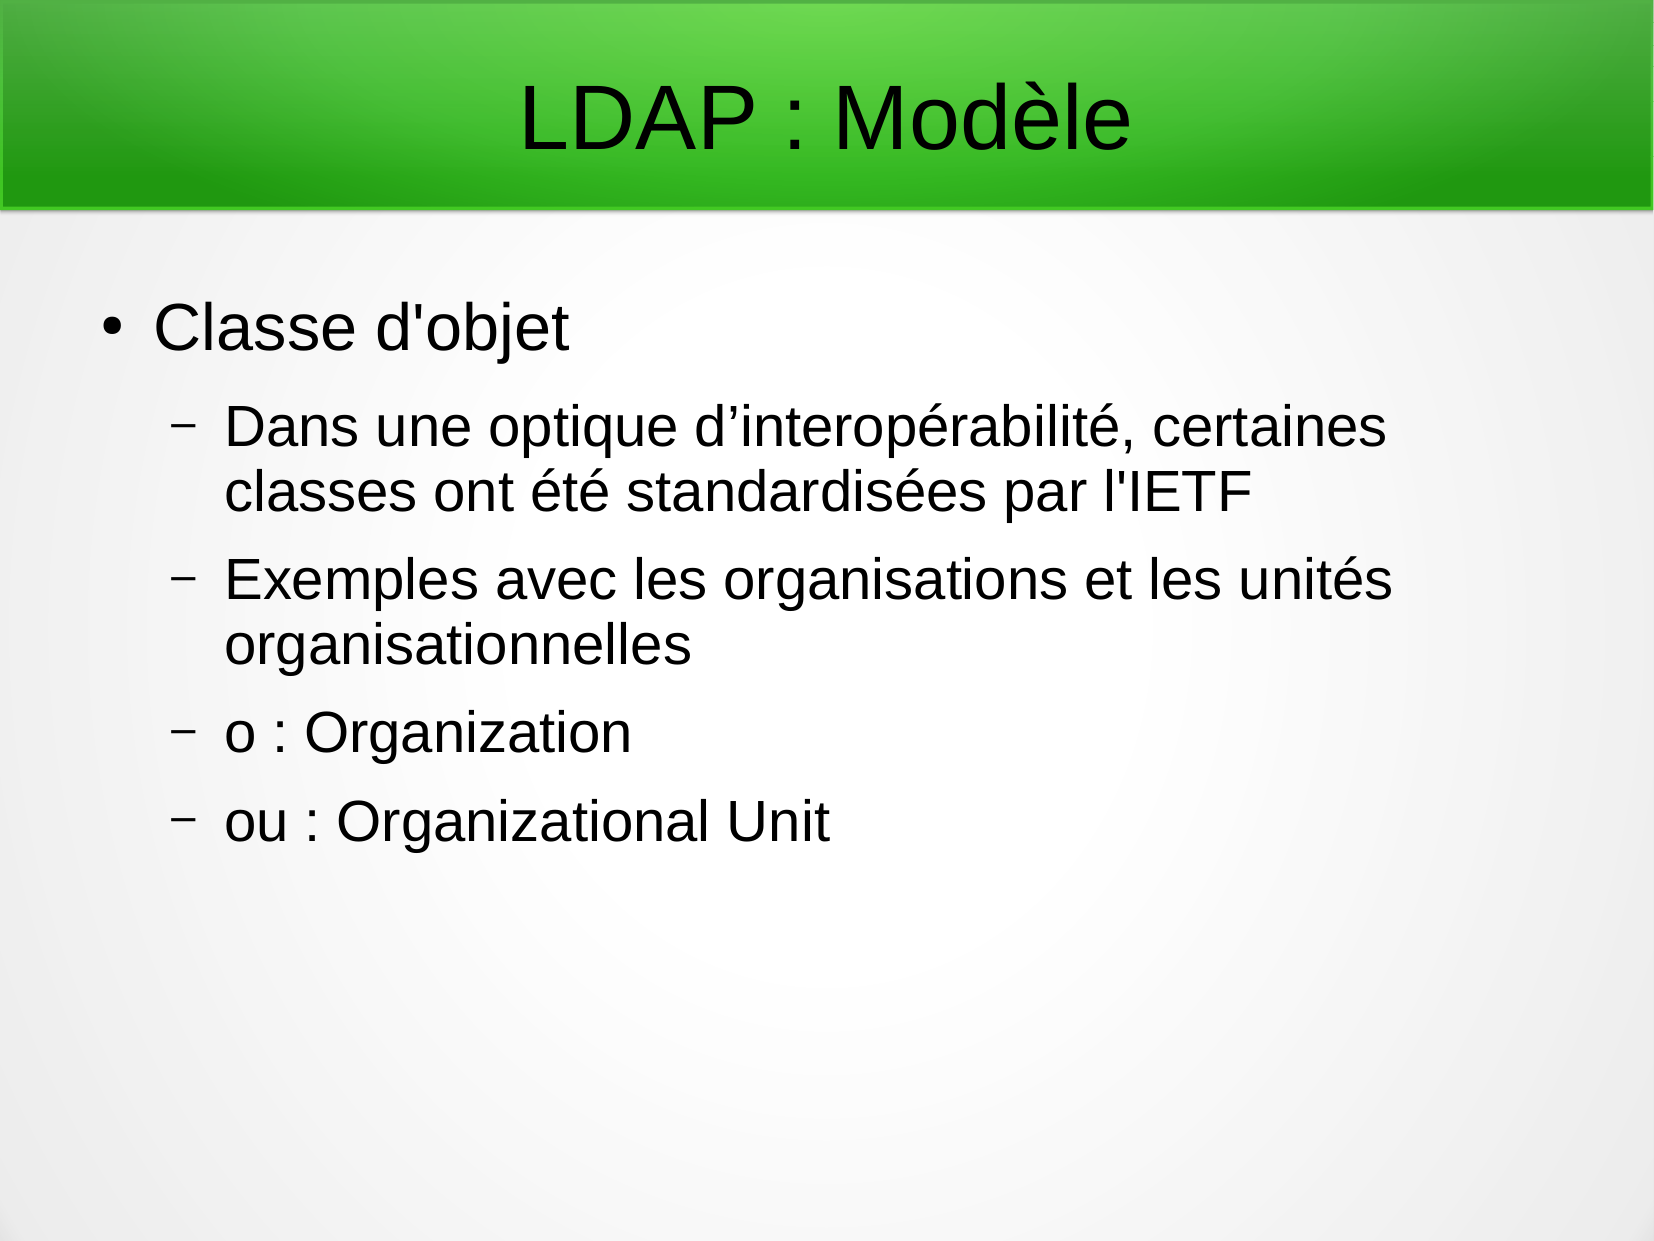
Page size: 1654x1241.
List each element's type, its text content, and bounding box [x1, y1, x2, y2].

title LDAP : Modèle [82, 47, 1571, 189]
list Classe d'objet Dans une optique d’interopérabilité, certaines classes ont été standardisées par l'IETF Exemples avec les organisations et les unités organisationnelles o : Organization ou : Organizational Unit [82, 290, 1571, 1010]
